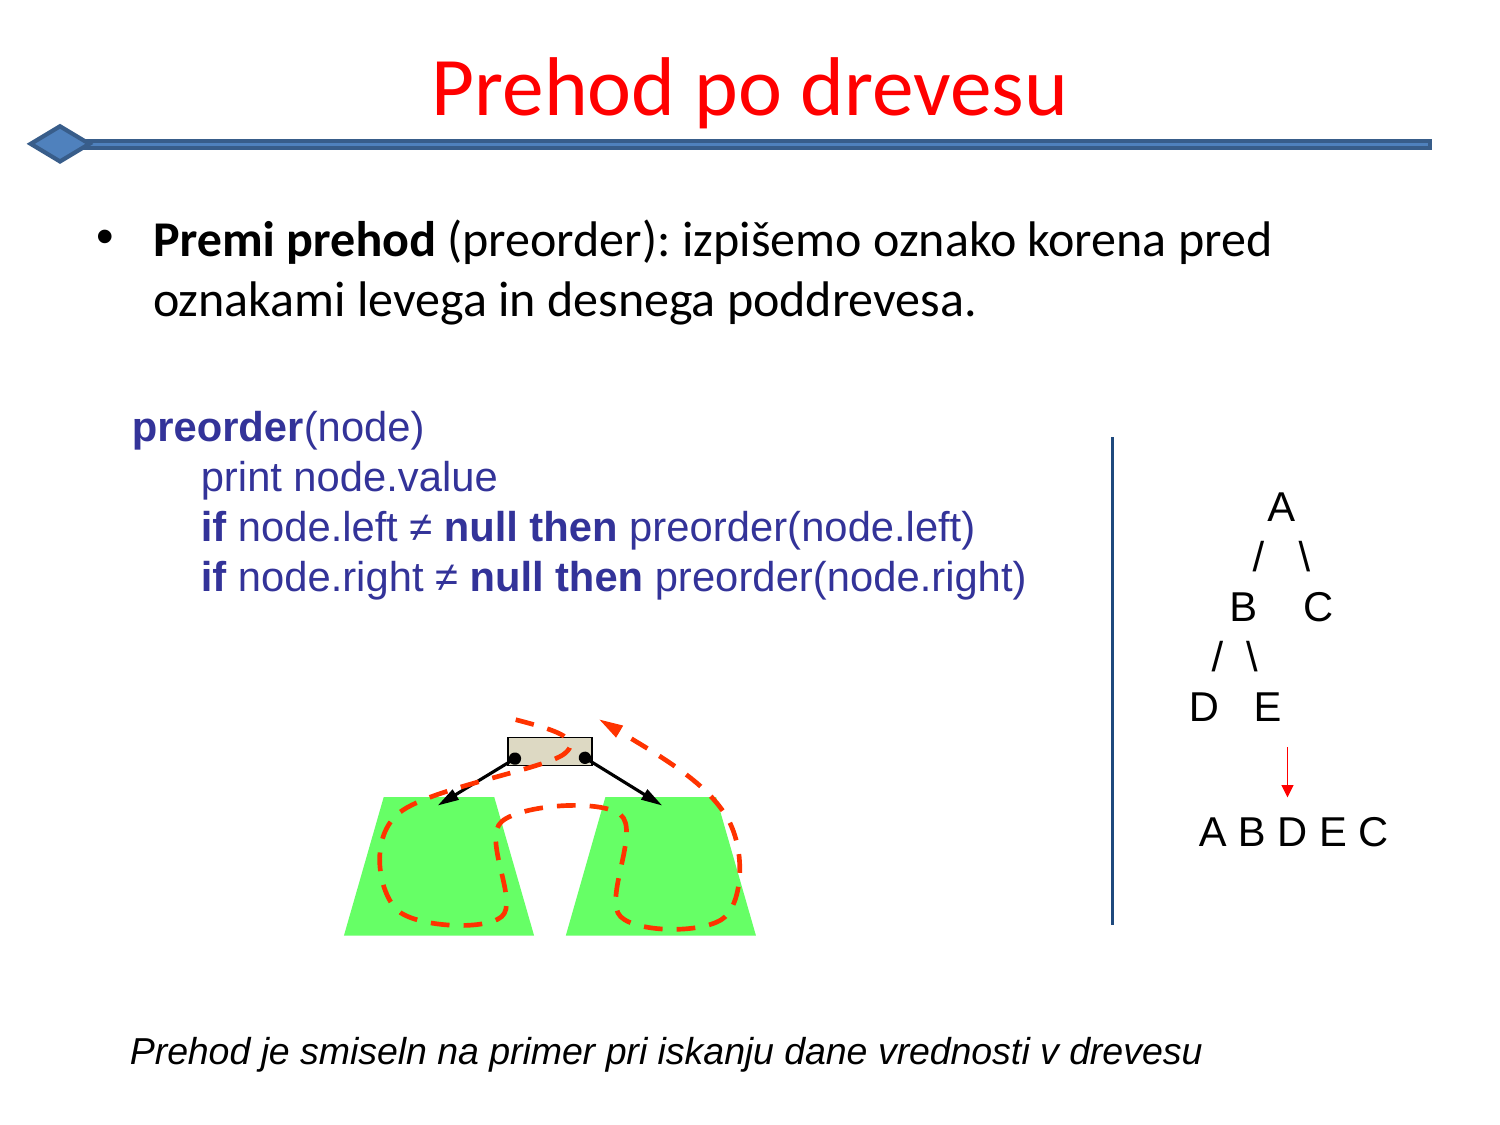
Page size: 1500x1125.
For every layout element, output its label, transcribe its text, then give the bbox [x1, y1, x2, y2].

list Premi prehod (preorder): izpišemo oznako korena pred oznakami levega in desnega poddrevesa. [81, 199, 1442, 376]
title Prehod po drevesu [75, 23, 1426, 141]
text_box [507, 737, 592, 766]
text_box Prehod je smiseln na primer pri iskanju dane vrednosti v drevesu [115, 1019, 1218, 1080]
text_box [343, 797, 535, 936]
text_box [565, 797, 756, 936]
text_box A / \ B C / \ D E [1162, 472, 1401, 738]
text_box preorder(node) print node.value if node.left ≠ null then preorder(node.left) if node.right ≠ null then preorder(node.right) [117, 392, 1097, 608]
text_box A B D E C [1174, 797, 1413, 863]
